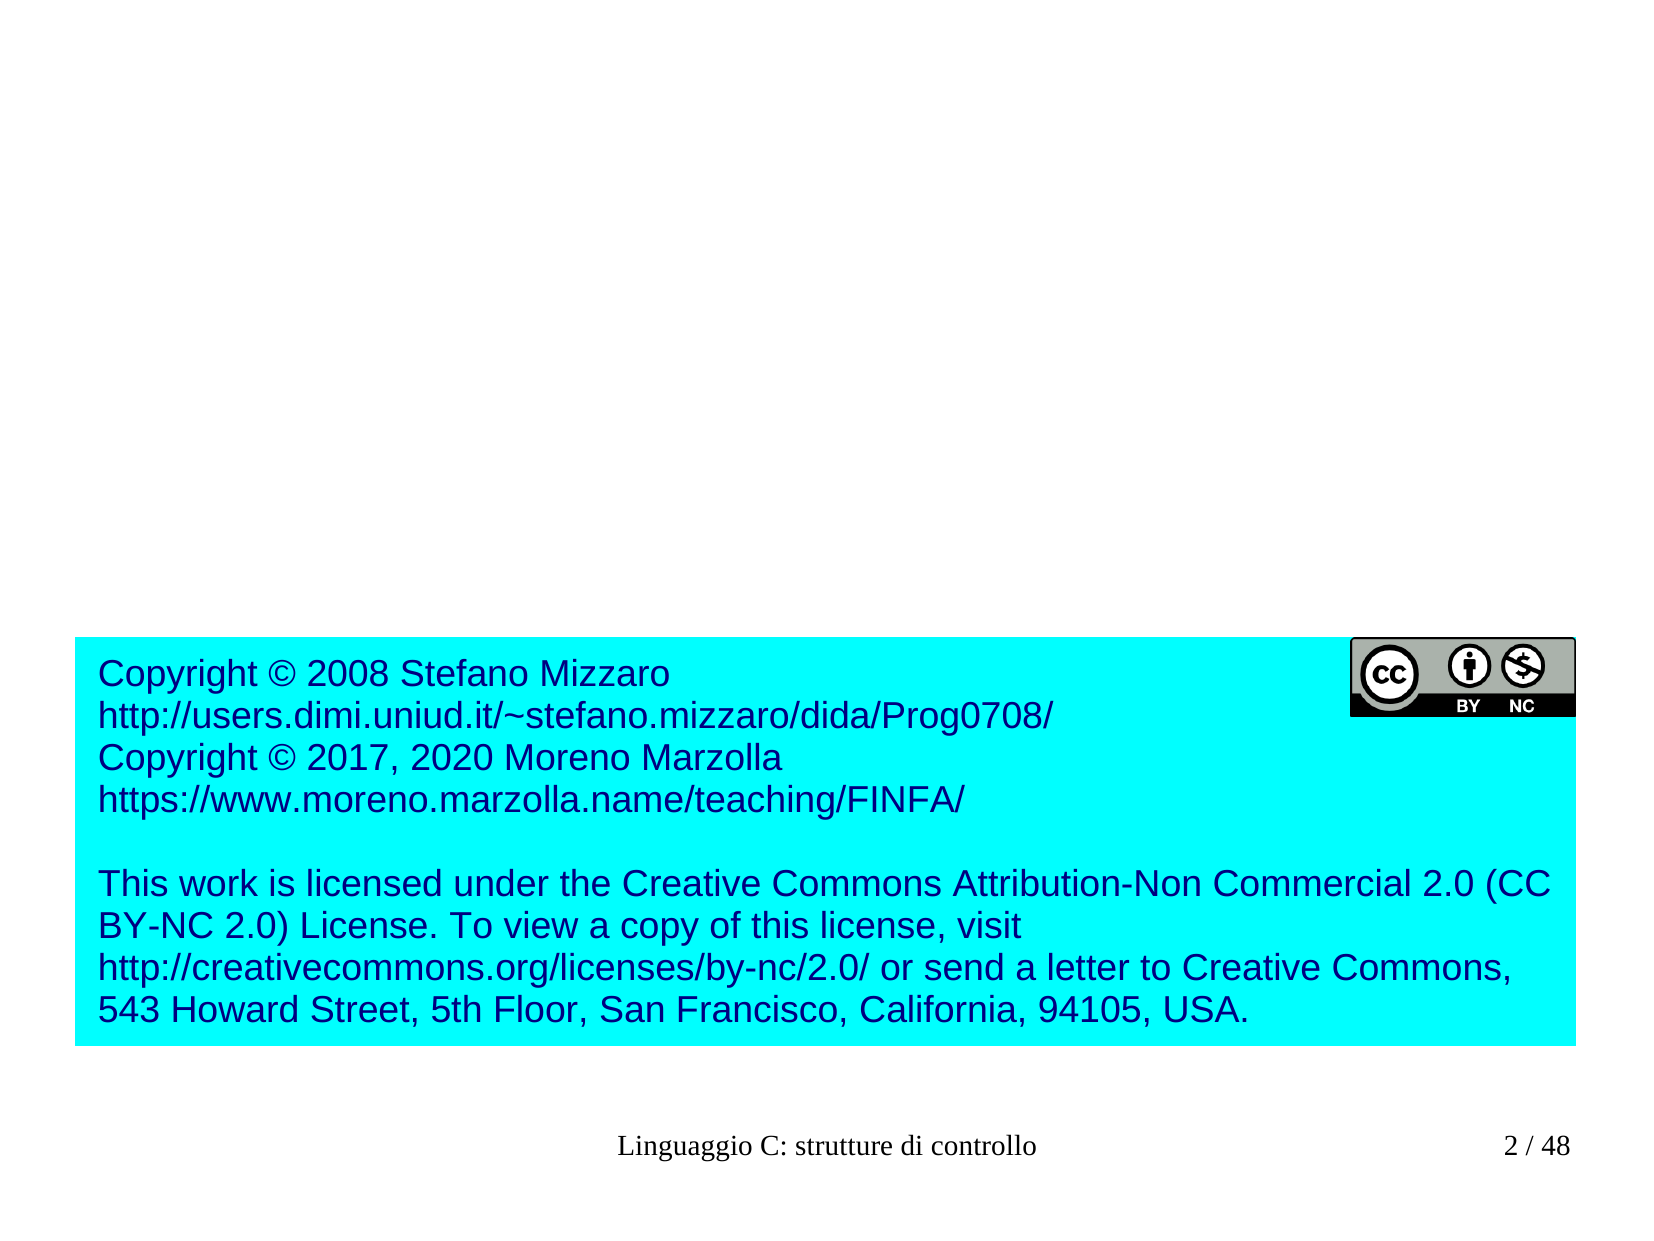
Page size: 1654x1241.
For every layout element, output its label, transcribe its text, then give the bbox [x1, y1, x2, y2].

text_box Copyright © 2008 Stefano Mizzaro http://users.dimi.uniud.it/~stefano.mizzaro/dida/Prog0708/ Copyright © 2017, 2020 Moreno Marzolla https://www.moreno.marzolla.name/teaching/FINFA/ This work is licensed under the Creative Commons Attribution-Non Commercial 2.0 (CC BY-NC 2.0) License. To view a copy of this license, visit http://creativecommons.org/licenses/by-nc/2.0/ or send a letter to Creative Commons, 543 Howard Street, 5th Floor, San Francisco, California, 94105, USA. [75, 637, 1576, 1046]
picture [1350, 637, 1576, 717]
